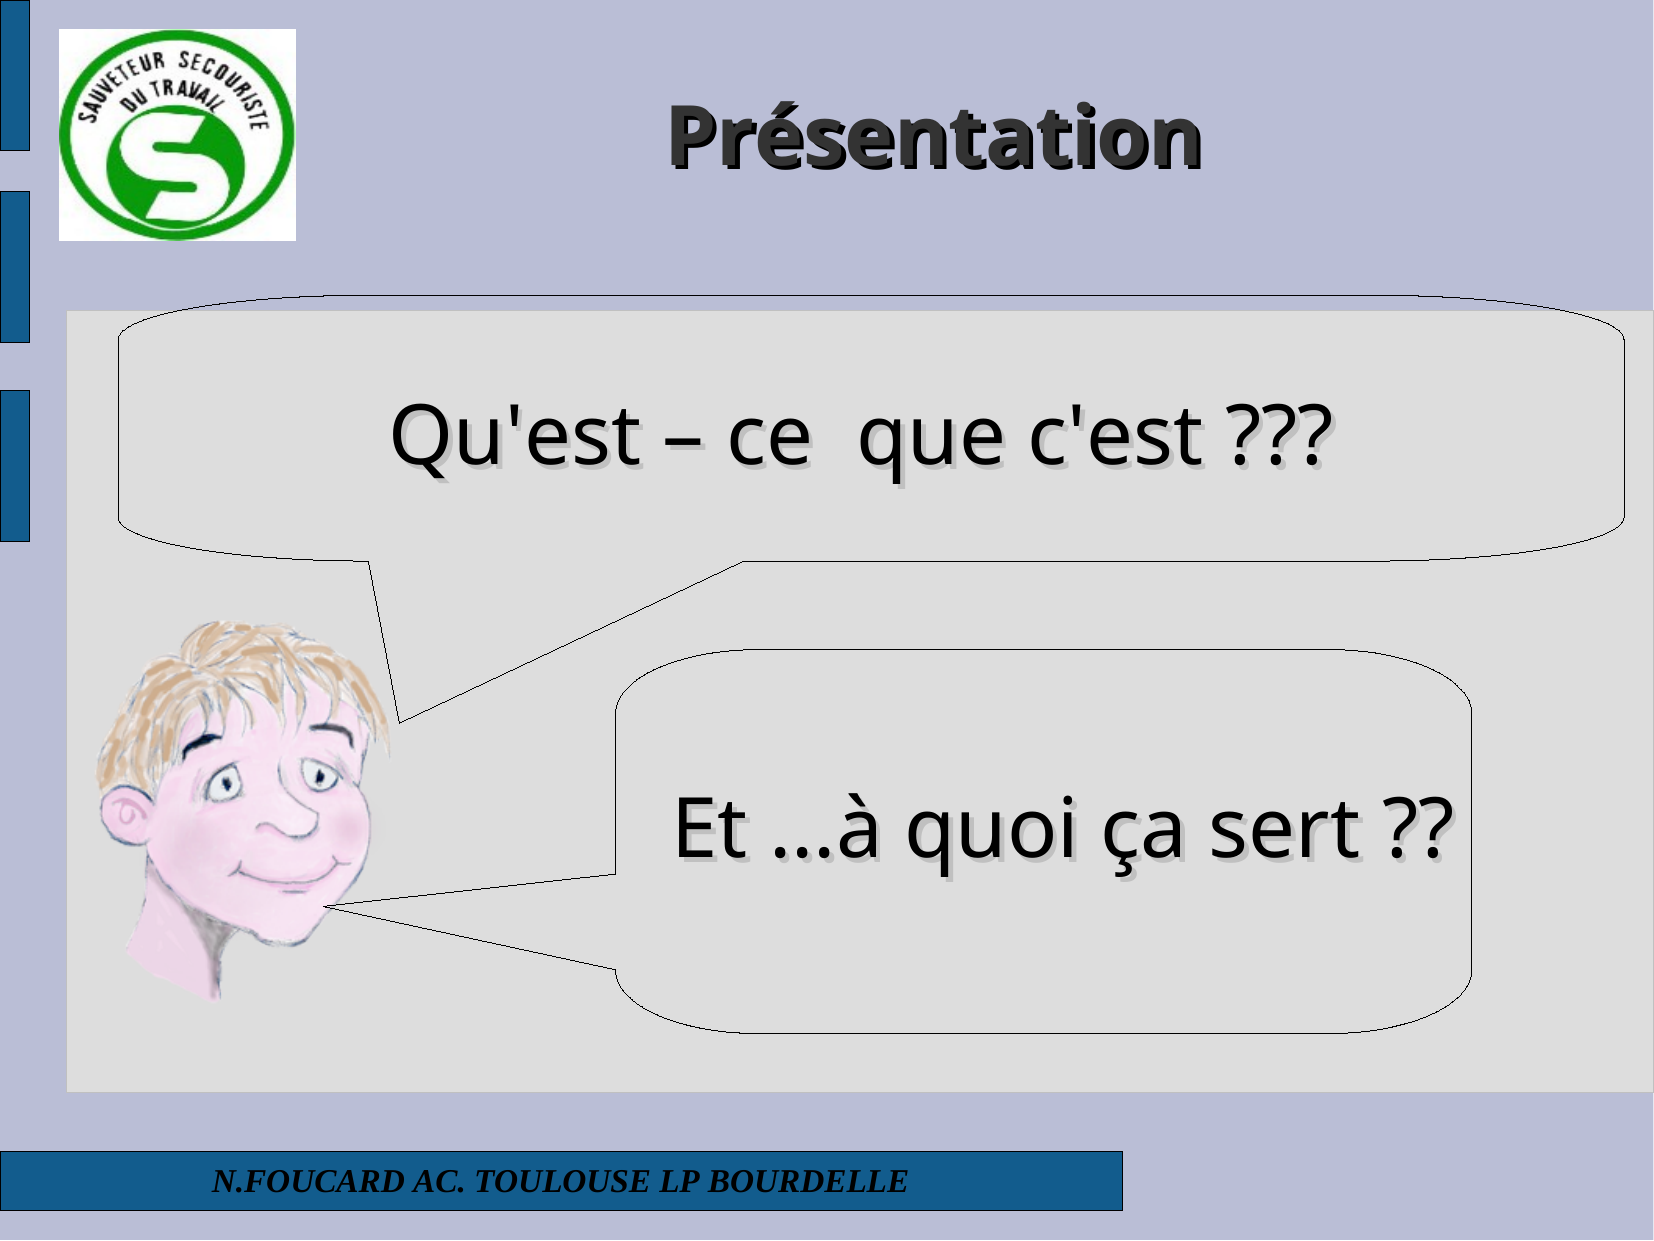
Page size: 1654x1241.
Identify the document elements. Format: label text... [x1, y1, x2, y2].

title Présentation [295, 29, 1595, 237]
text_box Et ...à quoi ça sert ?? [566, 649, 1561, 1002]
picture [59, 29, 296, 241]
picture [59, 620, 417, 1024]
subtitle Qu'est – ce que c'est ??? [64, 324, 1625, 615]
